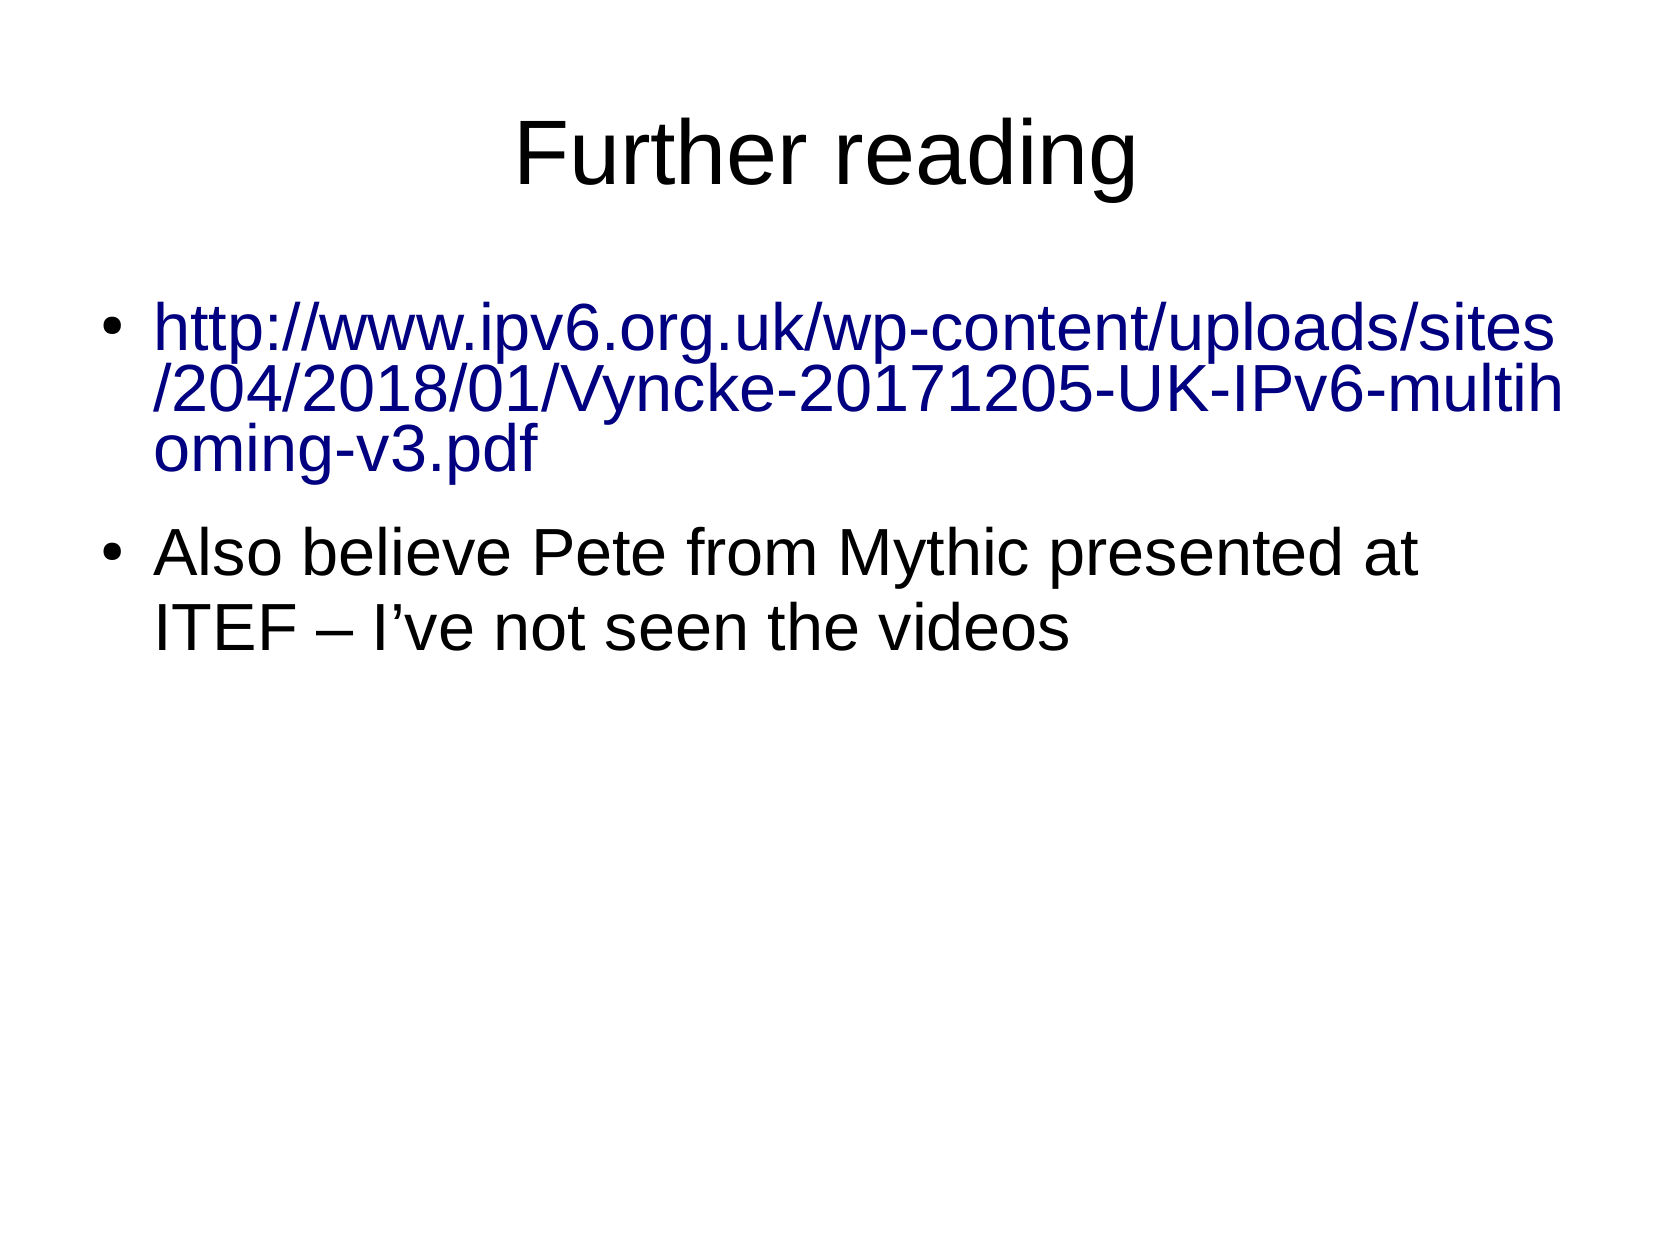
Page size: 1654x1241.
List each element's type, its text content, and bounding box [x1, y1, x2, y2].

list http://www.ipv6.org.uk/wp-content/uploads/sites/204/2018/01/Vyncke-20171205-UK-IPv6-multihoming-v3.pdf Also believe Pete from Mythic presented at ITEF – I’ve not seen the videos [82, 290, 1571, 1010]
title Further reading [82, 49, 1571, 257]
